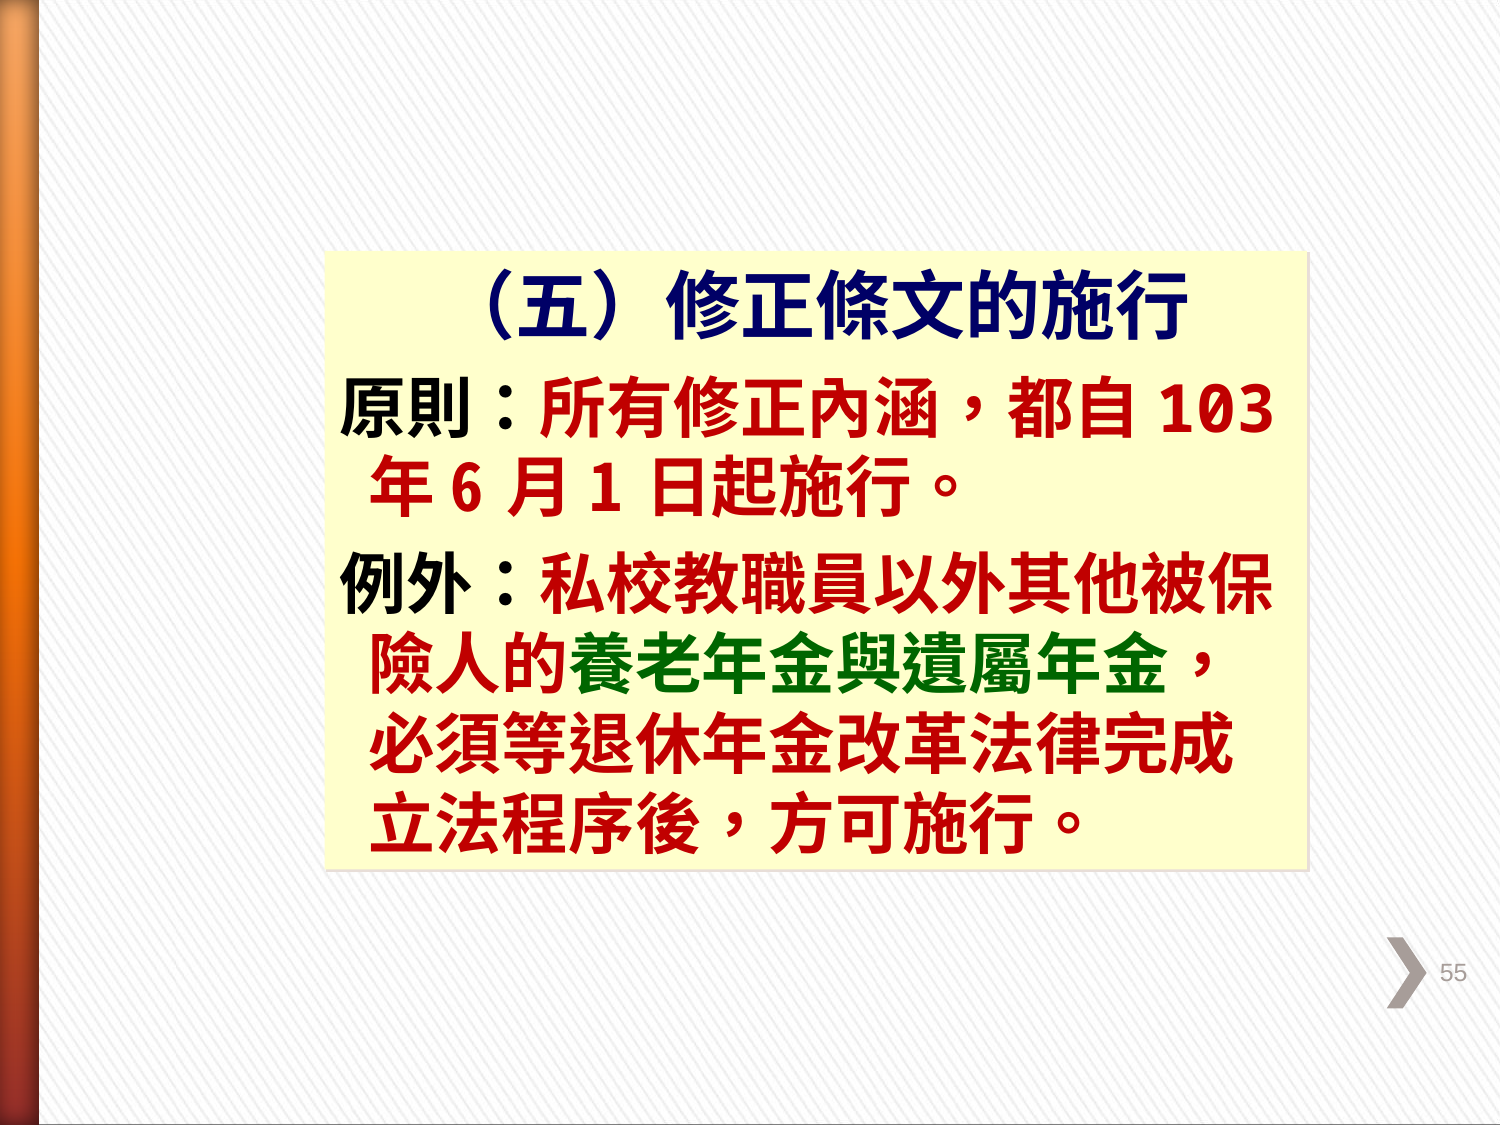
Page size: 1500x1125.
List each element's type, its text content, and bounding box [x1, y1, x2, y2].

picture [0, 0, 1500, 1125]
text_box <編號> [1425, 941, 1488, 1002]
text_box （五）修正條文的施行 原則：所有修正內涵，都自103年6月1日起施行。 例外：私校教職員以外其他被保險人的養老年金與遺屬年金，必須等退休年金改革法律完成立法程序後，方可施行。 [324, 250, 1307, 870]
